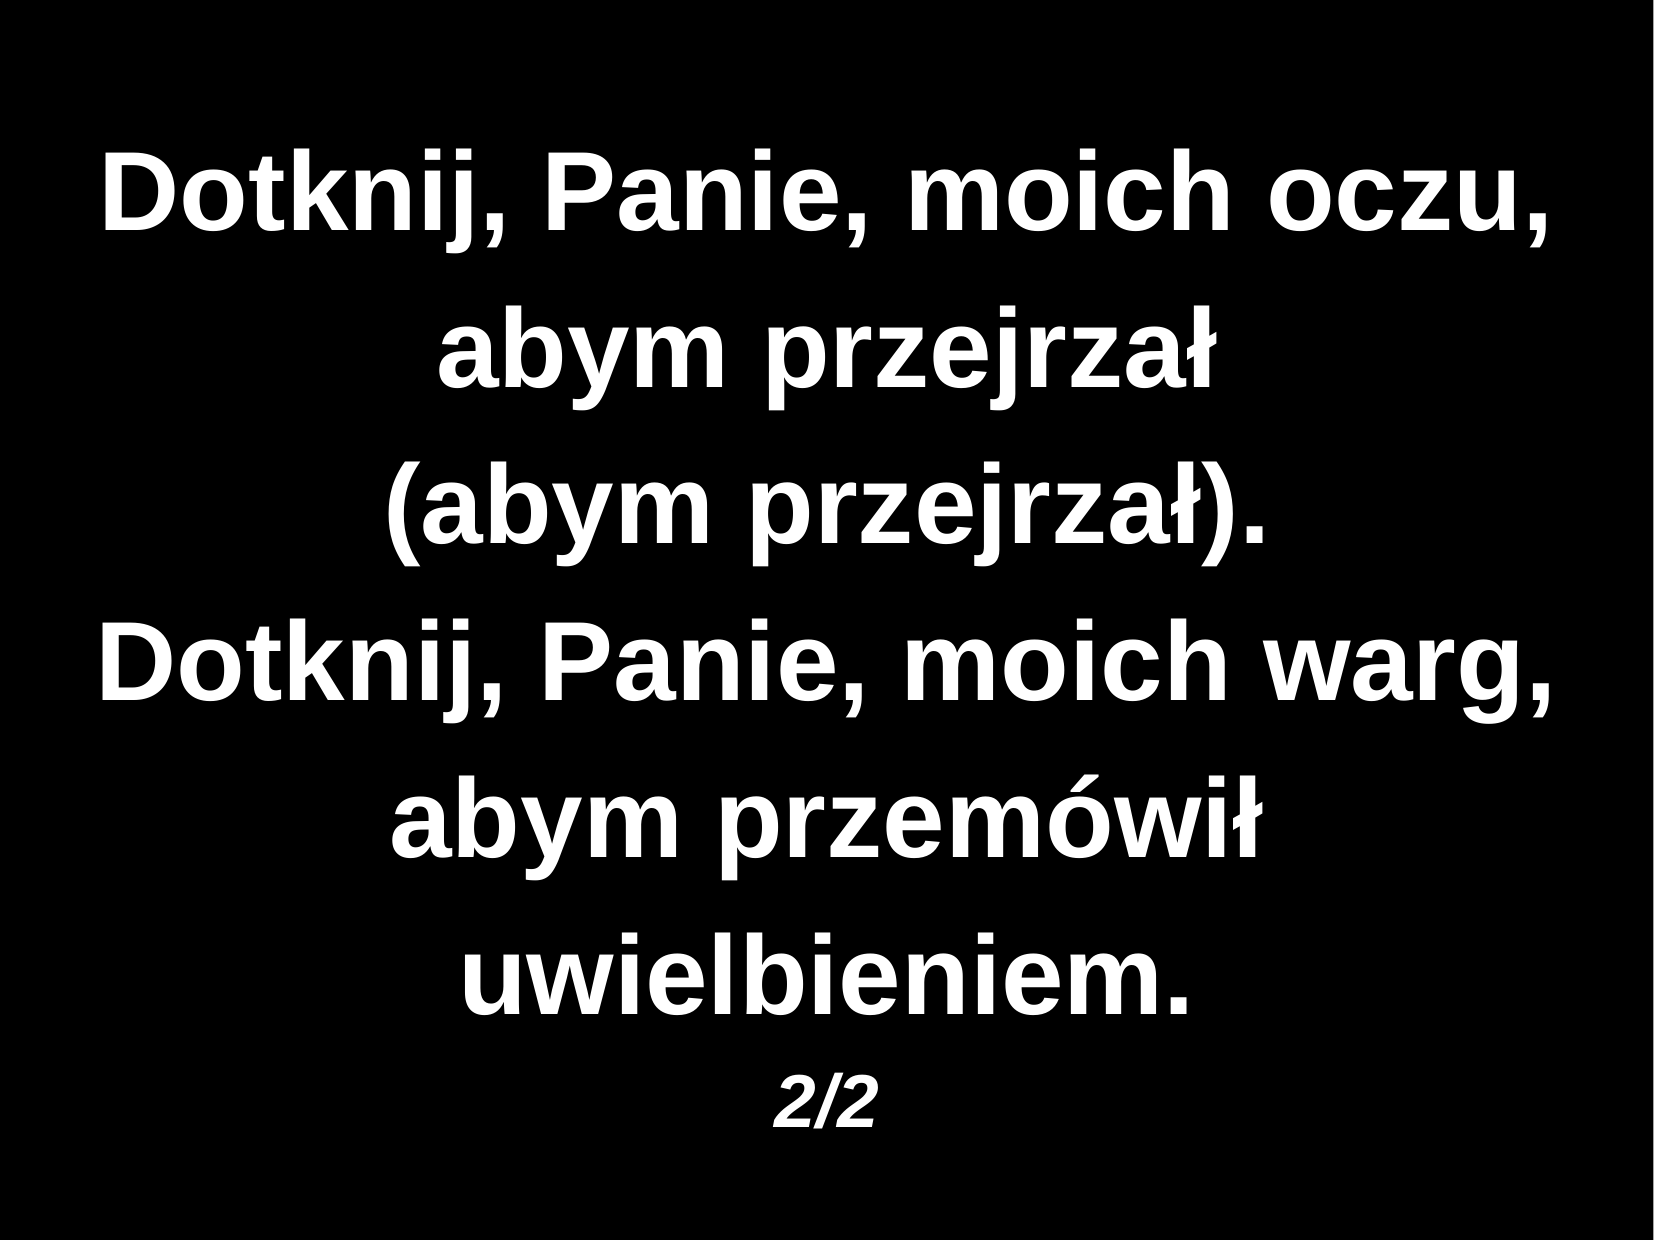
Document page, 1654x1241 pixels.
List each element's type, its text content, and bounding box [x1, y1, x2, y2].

subtitle Dotknij, Panie, moich oczu, abym przejrzał (abym przejrzał). Dotknij, Panie, moich warg, abym przemówił uwielbieniem. 2/2 [0, 0, 1654, 1241]
